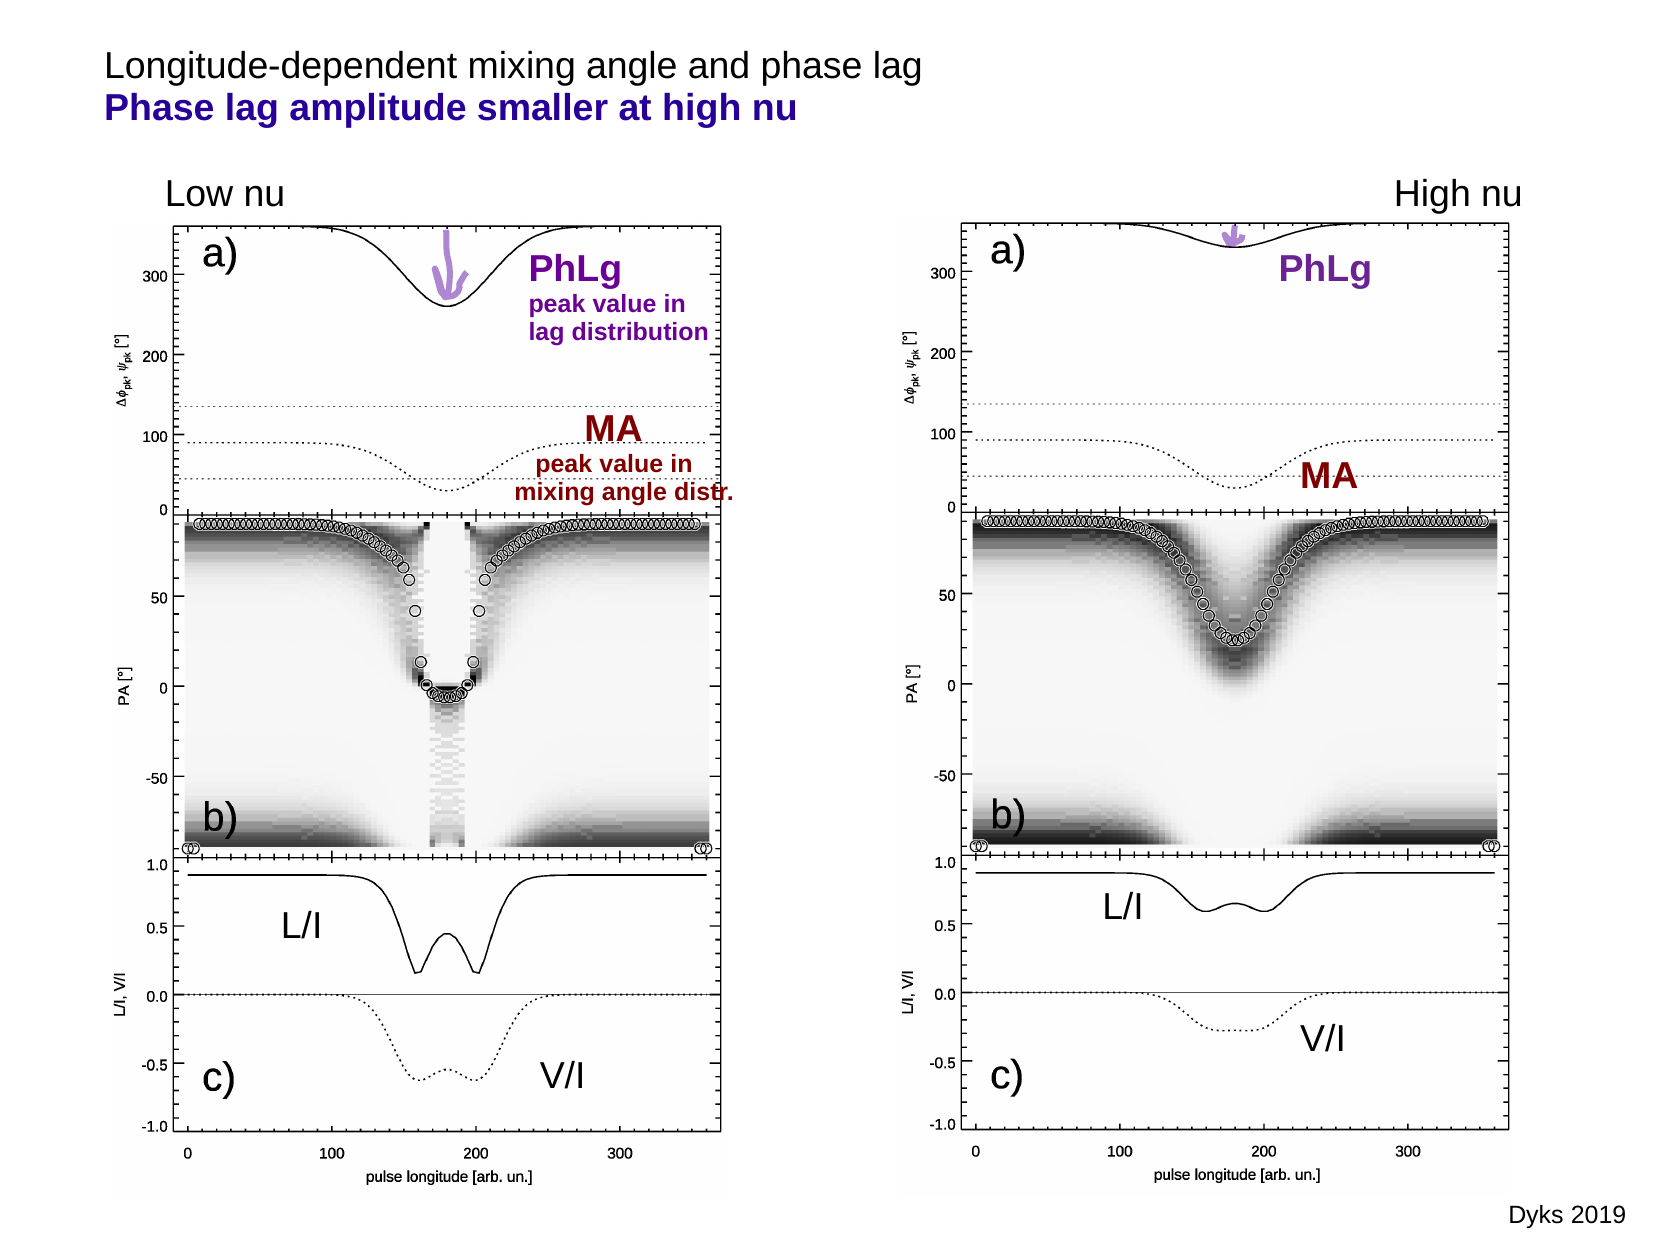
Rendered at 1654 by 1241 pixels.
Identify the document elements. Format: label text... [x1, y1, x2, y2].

text_box High nu [1379, 165, 1538, 223]
picture [112, 222, 723, 1200]
picture [900, 219, 1511, 1198]
text_box L/I [266, 897, 338, 955]
text_box MA [1275, 447, 1374, 505]
text_box Dyks 2019 [1493, 1189, 1651, 1238]
text_box PhLg peak value in lag distribution [513, 240, 725, 354]
text_box V/I [1275, 1009, 1362, 1067]
text_box MA peak value in mixing angle distr. [485, 400, 750, 513]
text_box PhLg [1263, 240, 1388, 298]
text_box L/I [1087, 878, 1159, 935]
text_box Longitude-dependent mixing angle and phase lag Phase lag amplitude smaller at high nu [89, 37, 938, 137]
text_box Low nu [150, 165, 301, 223]
text_box V/I [525, 1047, 601, 1105]
